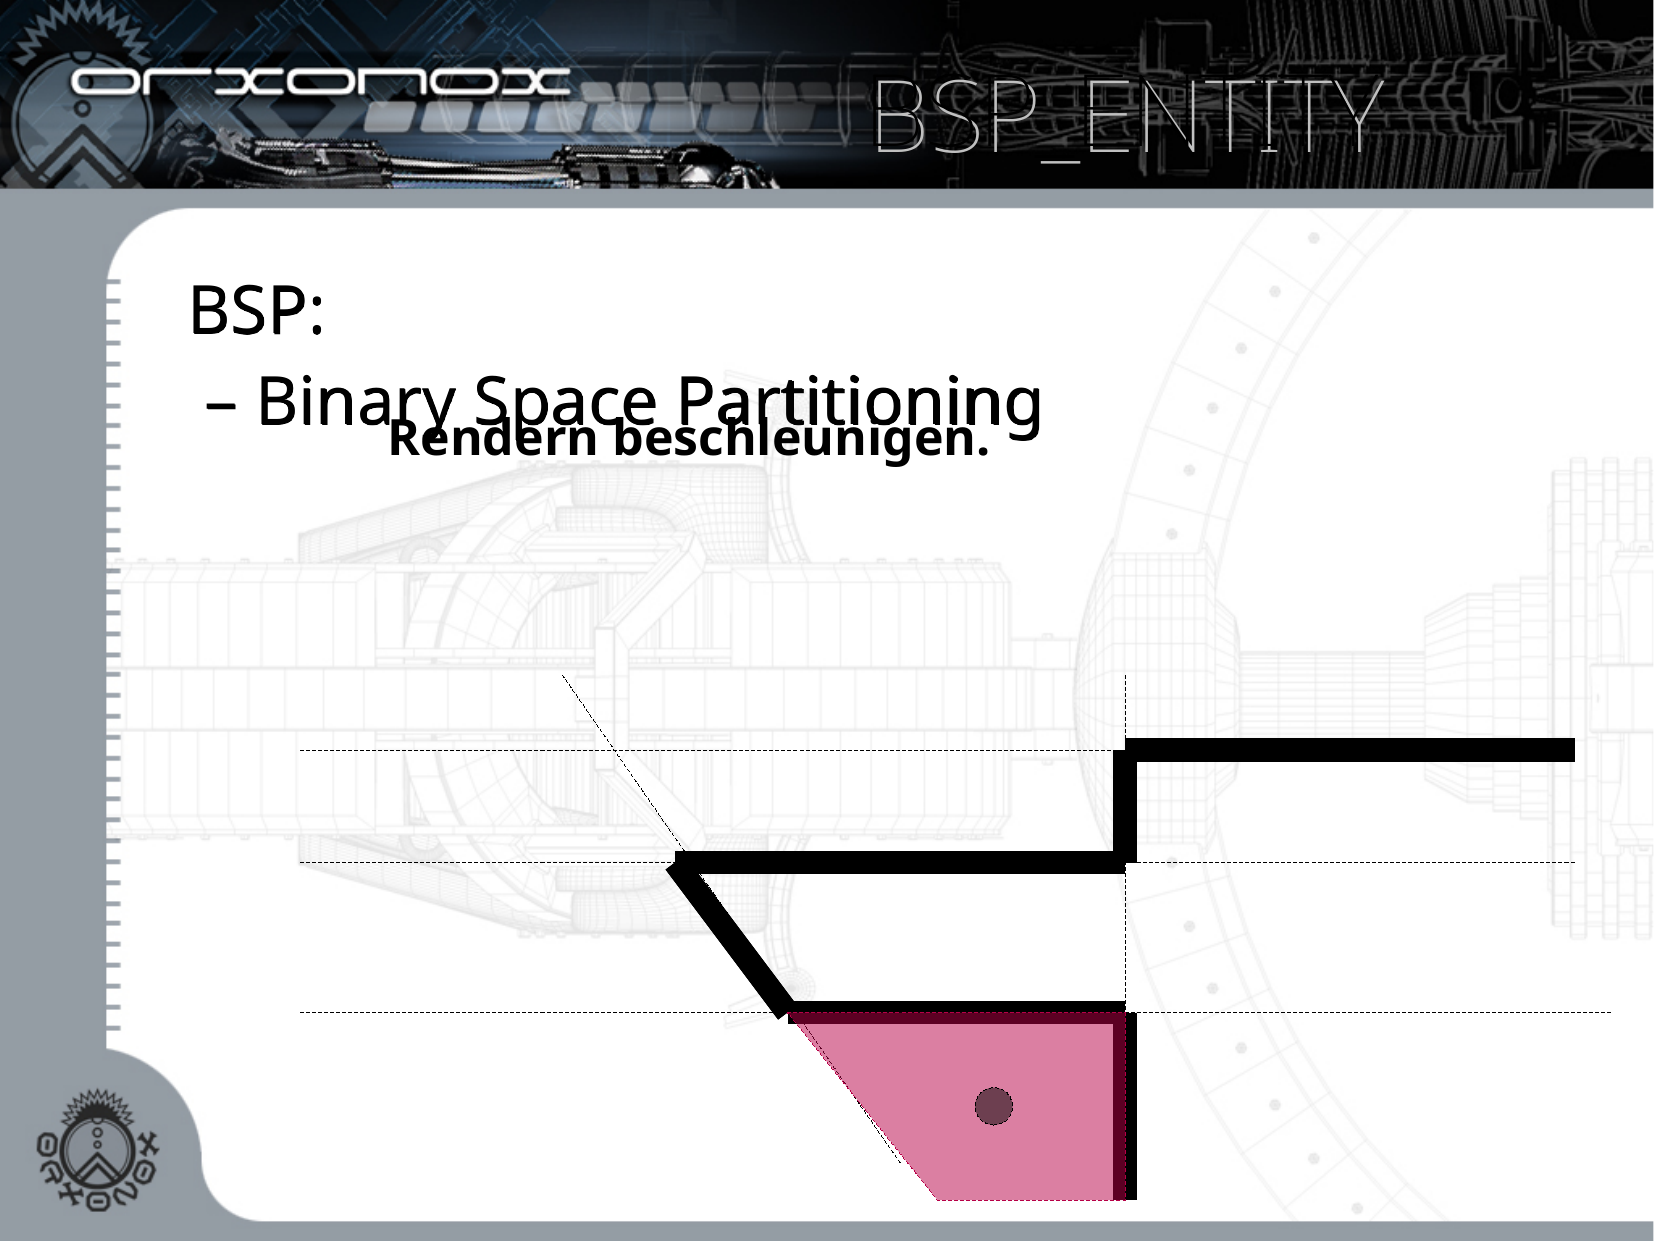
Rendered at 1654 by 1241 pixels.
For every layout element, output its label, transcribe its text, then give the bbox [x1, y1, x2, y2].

text_box BSP: – Binary Space Partitioning [187, 262, 1538, 430]
text_box [787, 1012, 1126, 1201]
text_box Rendern beschleunigen. [337, 394, 1613, 474]
picture [0, 0, 1654, 1241]
text_box BSP_ENTITY [813, 32, 1389, 172]
